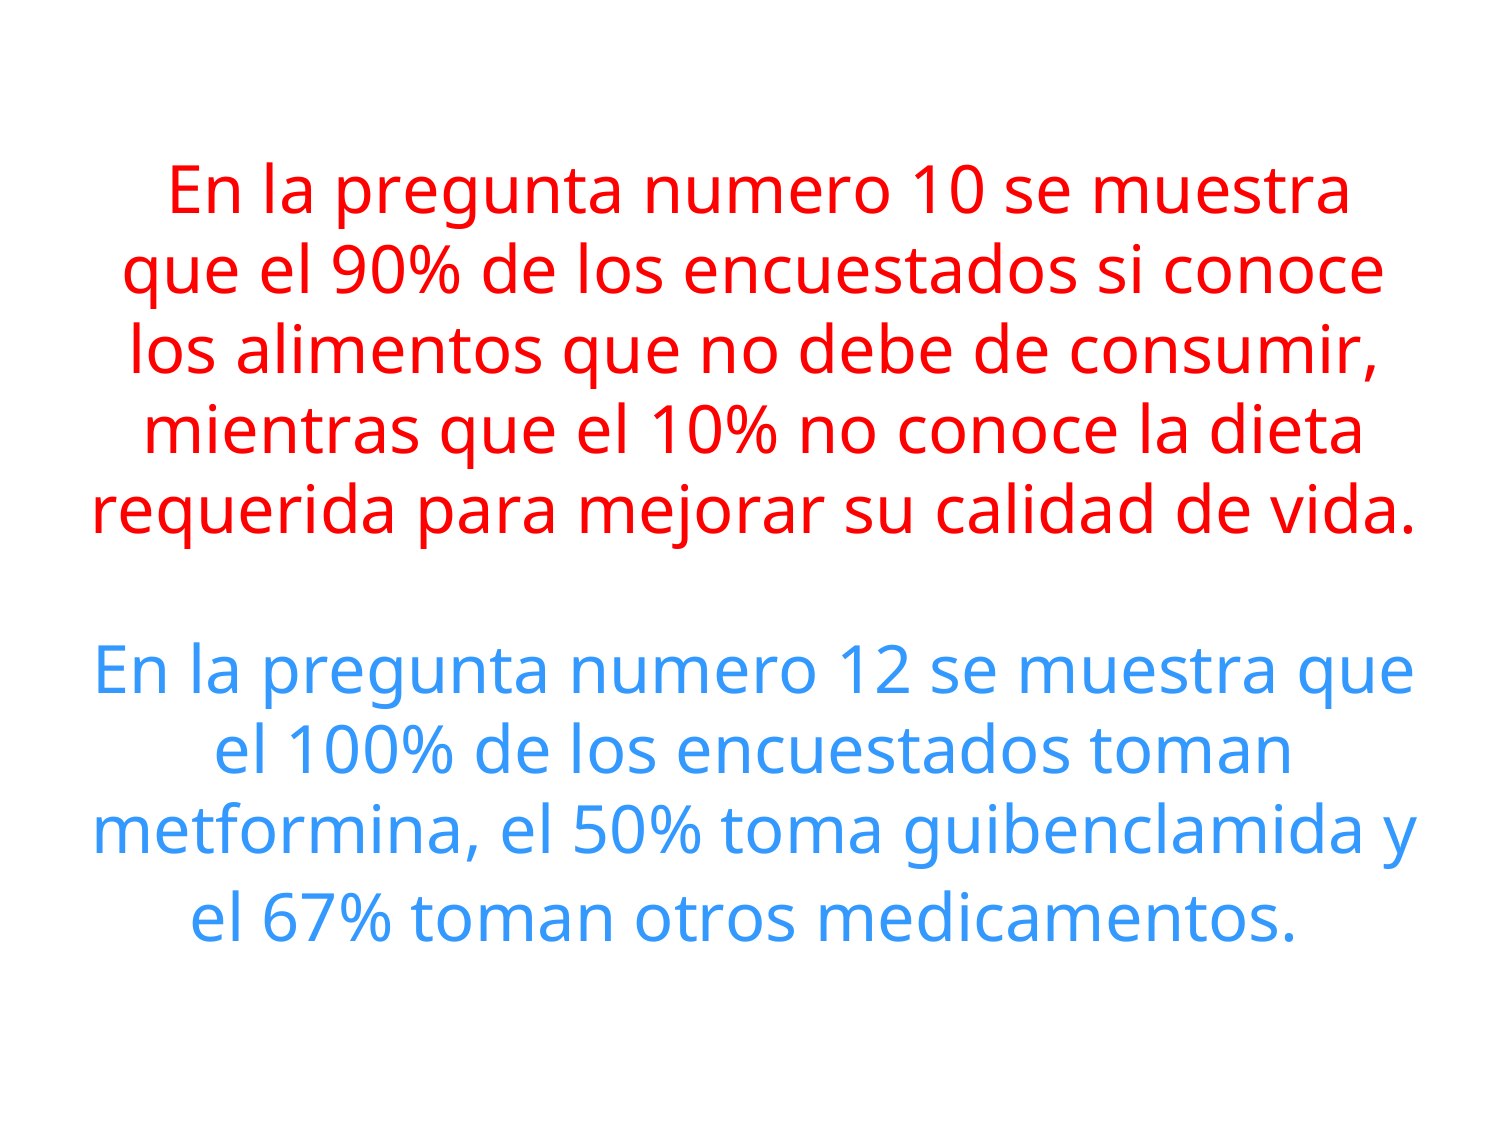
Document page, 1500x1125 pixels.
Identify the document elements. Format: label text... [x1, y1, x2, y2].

title En la pregunta numero 10 se muestra que el 90% de los encuestados si conoce los alimentos que no debe de consumir, mientras que el 10% no conoce la dieta requerida para mejorar su calidad de vida. En la pregunta numero 12 se muestra que el 100% de los encuestados toman metformina, el 50% toma guibenclamida y el 67% toman otros medicamentos. [75, 44, 1436, 1059]
